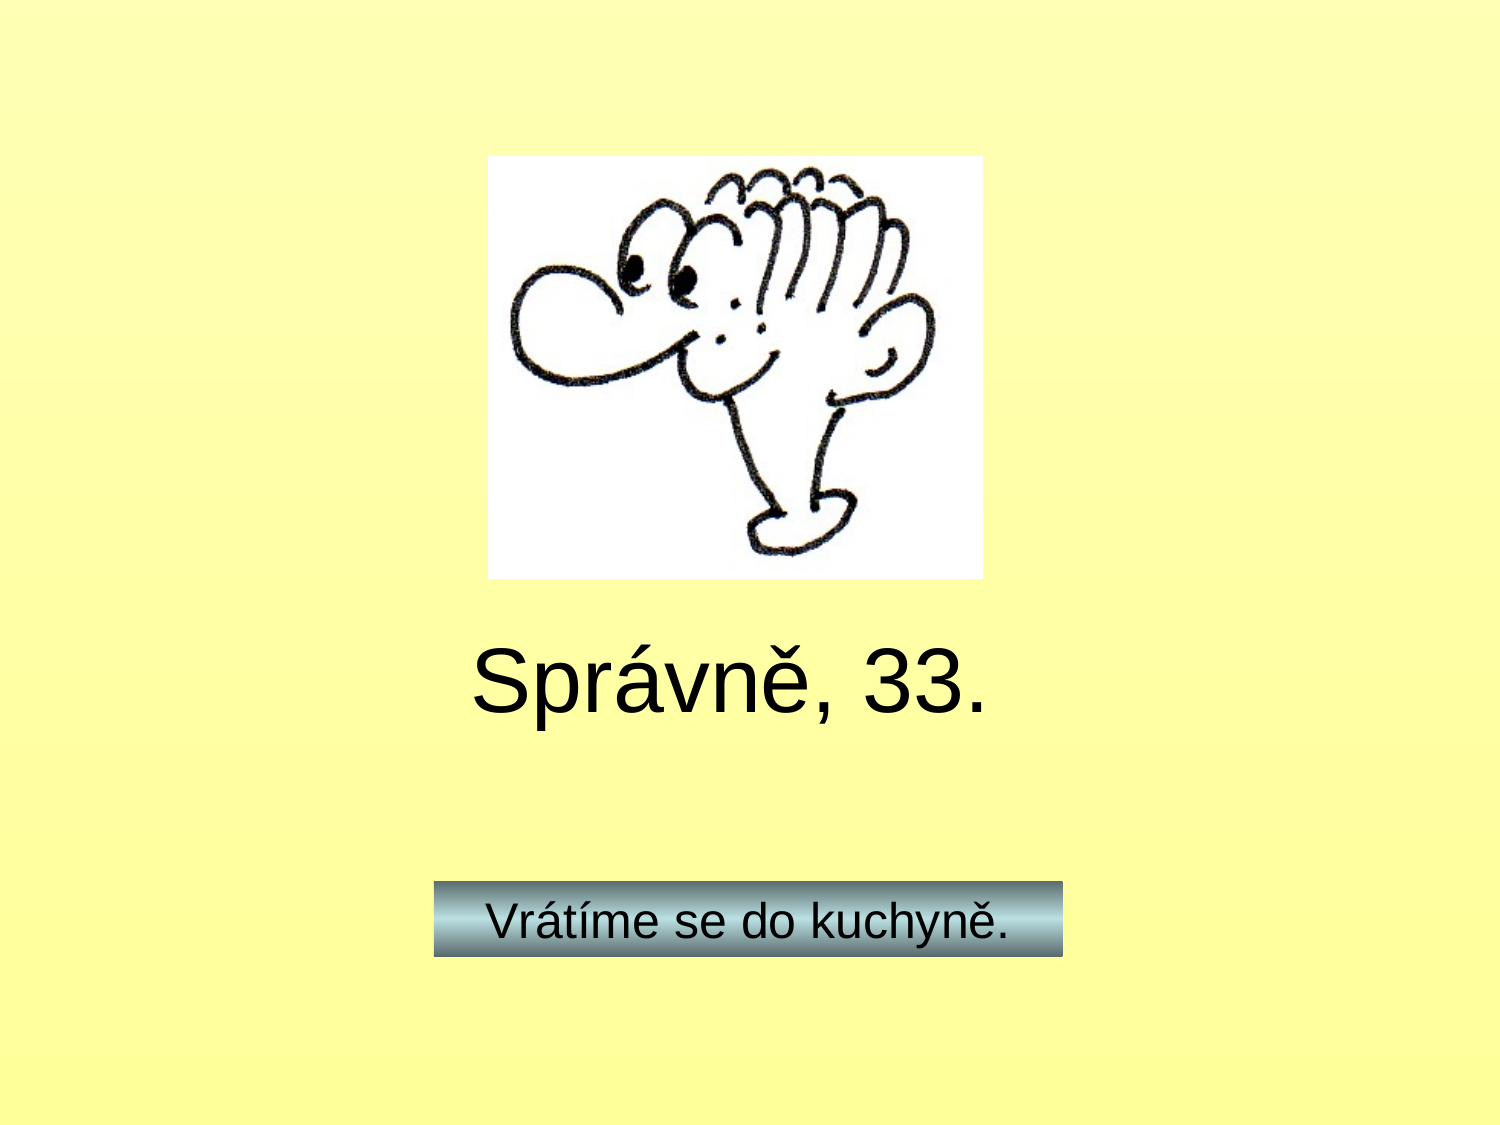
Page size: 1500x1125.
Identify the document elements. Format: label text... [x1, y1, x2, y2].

picture [488, 156, 983, 579]
text_box Vrátíme se do kuchyně. [433, 881, 1063, 957]
title Správně, 33. [68, 581, 1419, 770]
